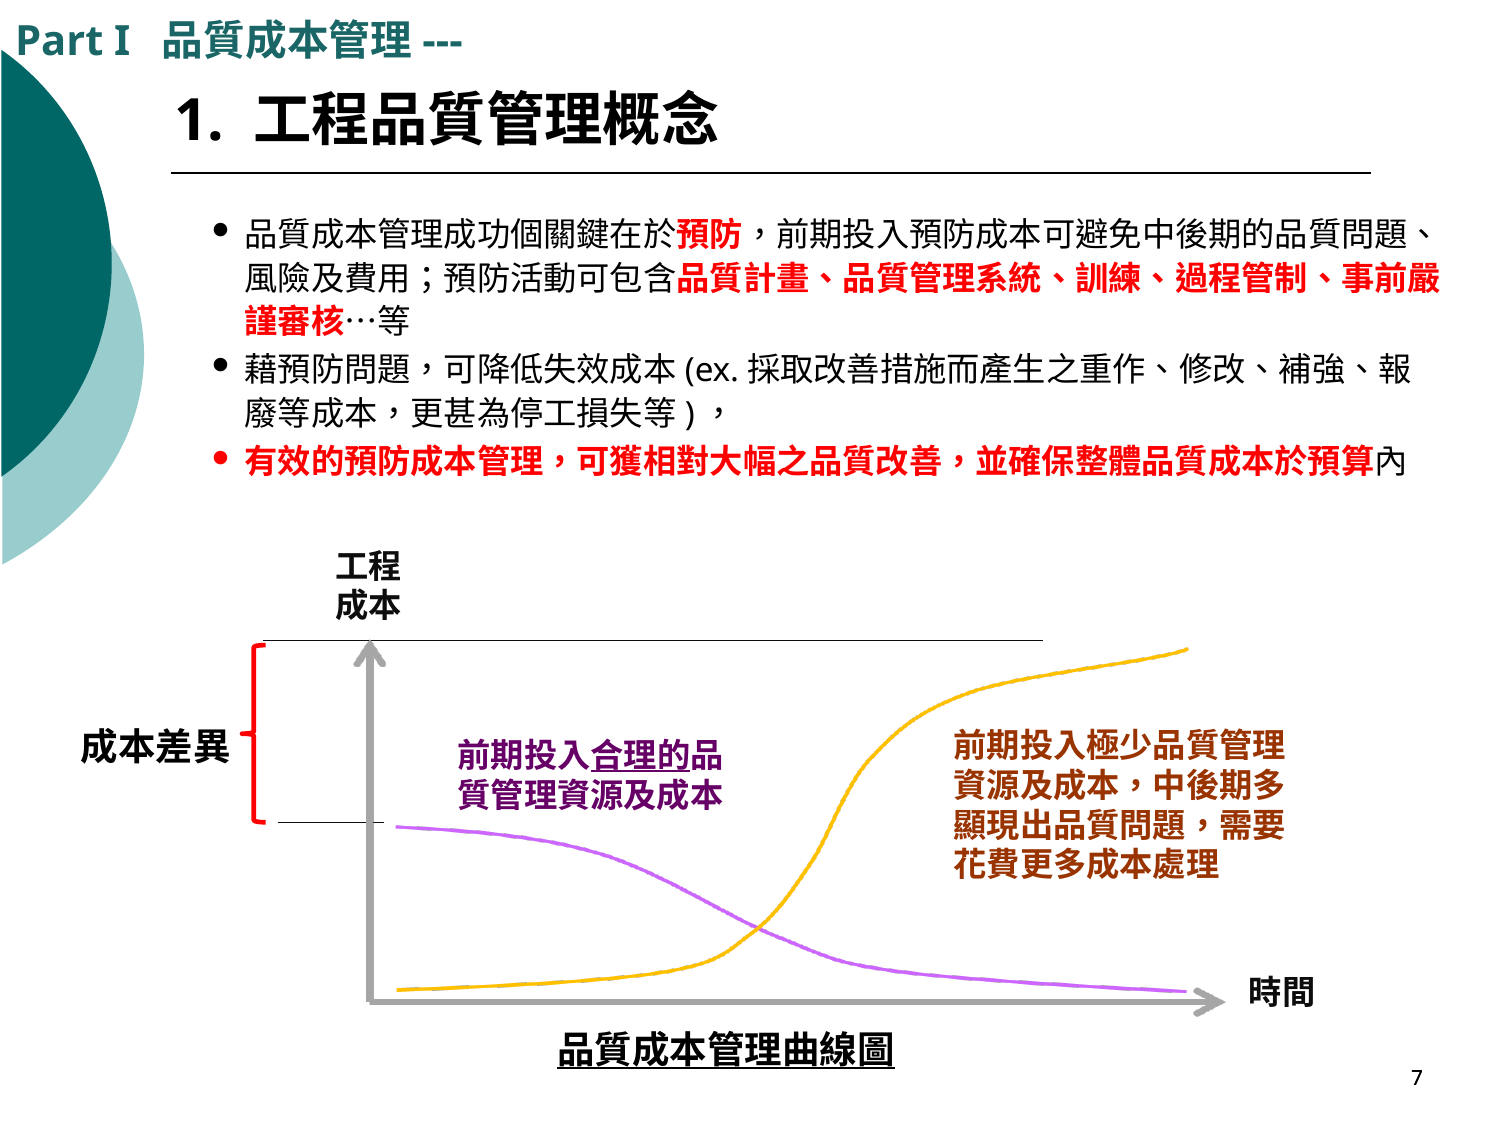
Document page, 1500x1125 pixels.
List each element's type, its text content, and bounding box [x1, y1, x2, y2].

text_box 品質成本管理曲線圖 [478, 1018, 975, 1079]
text_box 工程 成本 [343, 598, 354, 609]
text_box 工程 成本 [301, 537, 437, 633]
picture [336, 609, 1259, 1031]
text_box 品質成本管理成功個關鍵在於預防，前期投入預防成本可避免中後期的品質問題、風險及費用；預防活動可包含品質計畫、品質管理系統、訓練、過程管制、事前嚴謹審核…等 藉預防問題，可降低失效成本(ex.採取改善措施而產生之重作、修改、補強、報廢等成本，更甚為停工損失等)， 有效的預防成本管理，可獲相對大幅之品質改善，並確保整體品質成本於預算內 [182, 201, 1459, 488]
text_box 前期投入極少品質管理資源及成本，中後期多顯現出品質問題，需要花費更多成本處理 [1259, 716, 1303, 891]
text_box Part I 品質成本管理--- [0, 0, 1500, 79]
text_box 成本差異 [65, 715, 246, 776]
text_box 1. 工程品質管理概念 [159, 66, 1376, 169]
text_box 時間 [1261, 983, 1273, 992]
text_box 時間 [1259, 964, 1371, 1019]
